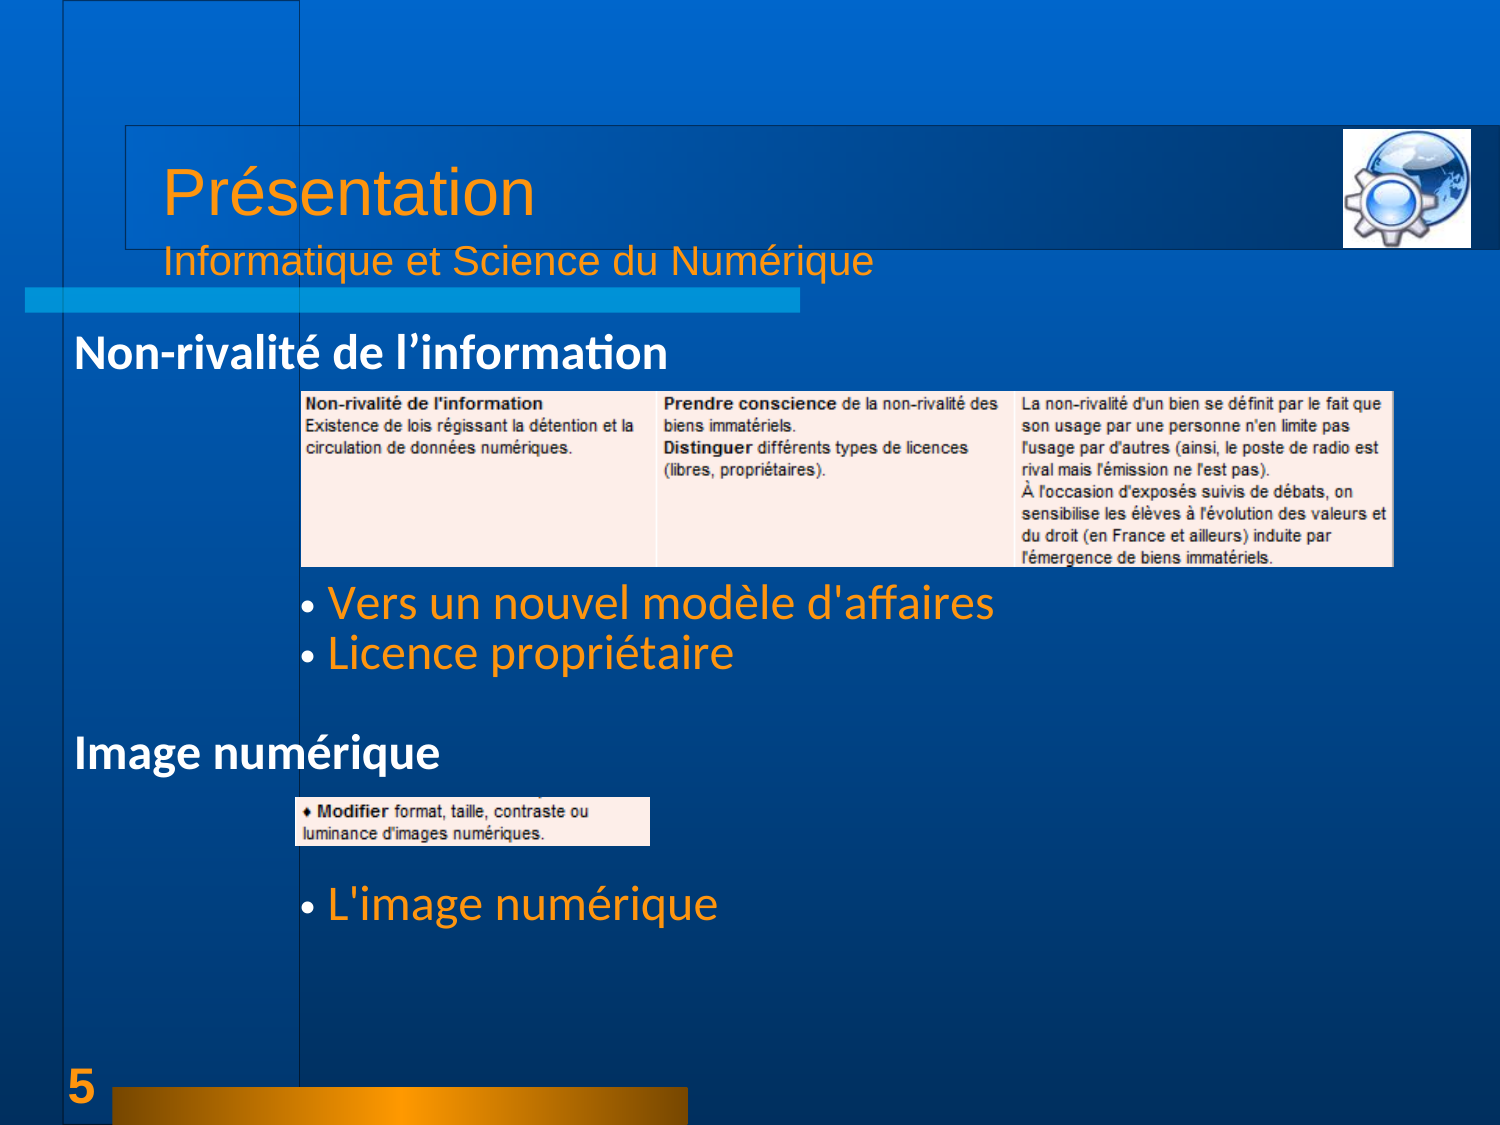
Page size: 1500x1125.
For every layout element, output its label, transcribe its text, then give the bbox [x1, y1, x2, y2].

picture [1343, 129, 1471, 248]
text_box Non-rivalité de l’information Vers un nouvel modèle d'affaires Licence propriétaire Image numérique L'image numérique [59, 324, 1477, 990]
picture [295, 797, 650, 846]
picture [301, 391, 1394, 567]
